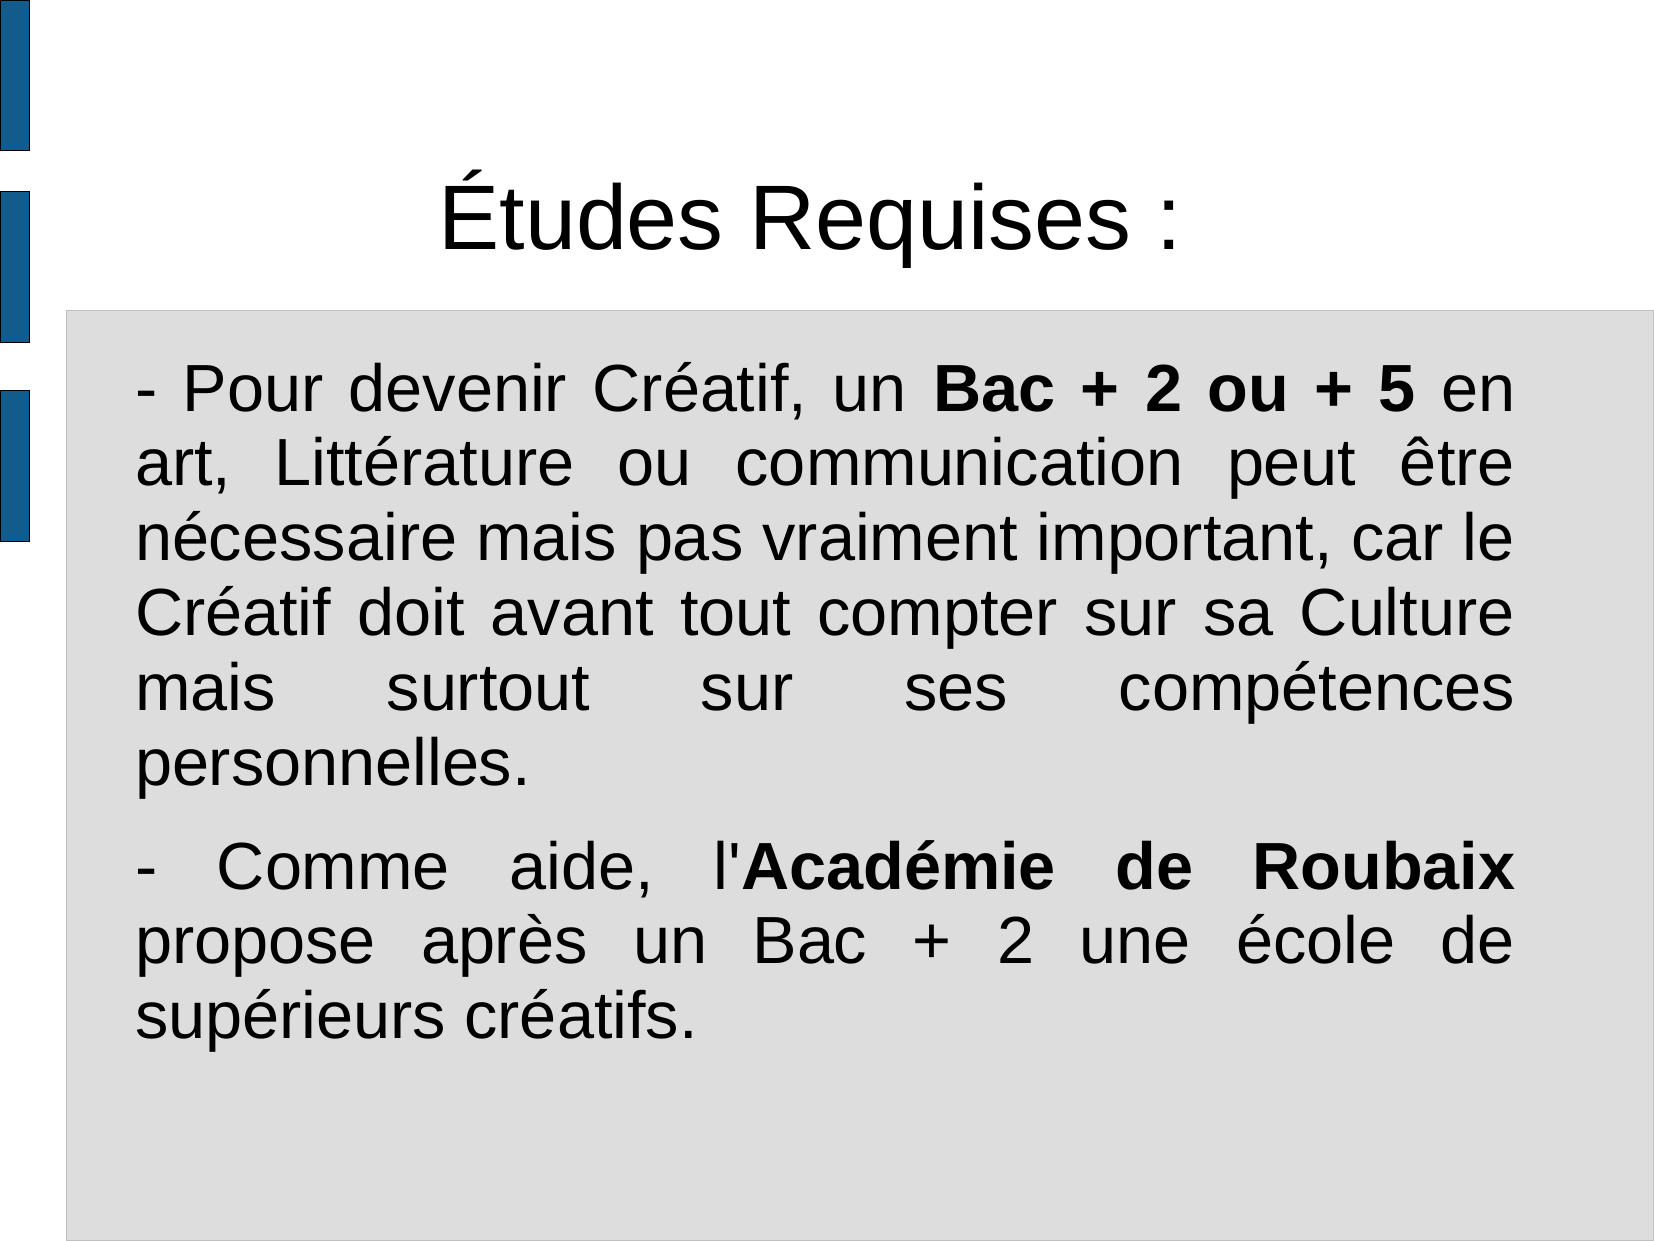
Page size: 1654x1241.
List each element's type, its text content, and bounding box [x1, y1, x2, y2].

list - Pour devenir Créatif, un Bac + 2 ou + 5 en art, Littérature ou communication peut être nécessaire mais pas vraiment important, car le Créatif doit avant tout compter sur sa Culture mais surtout sur ses compétences personnelles. - Comme aide, l'Académie de Roubaix propose après un Bac + 2 une école de supérieurs créatifs. [134, 350, 1516, 1133]
title Études Requises : [88, 114, 1534, 322]
